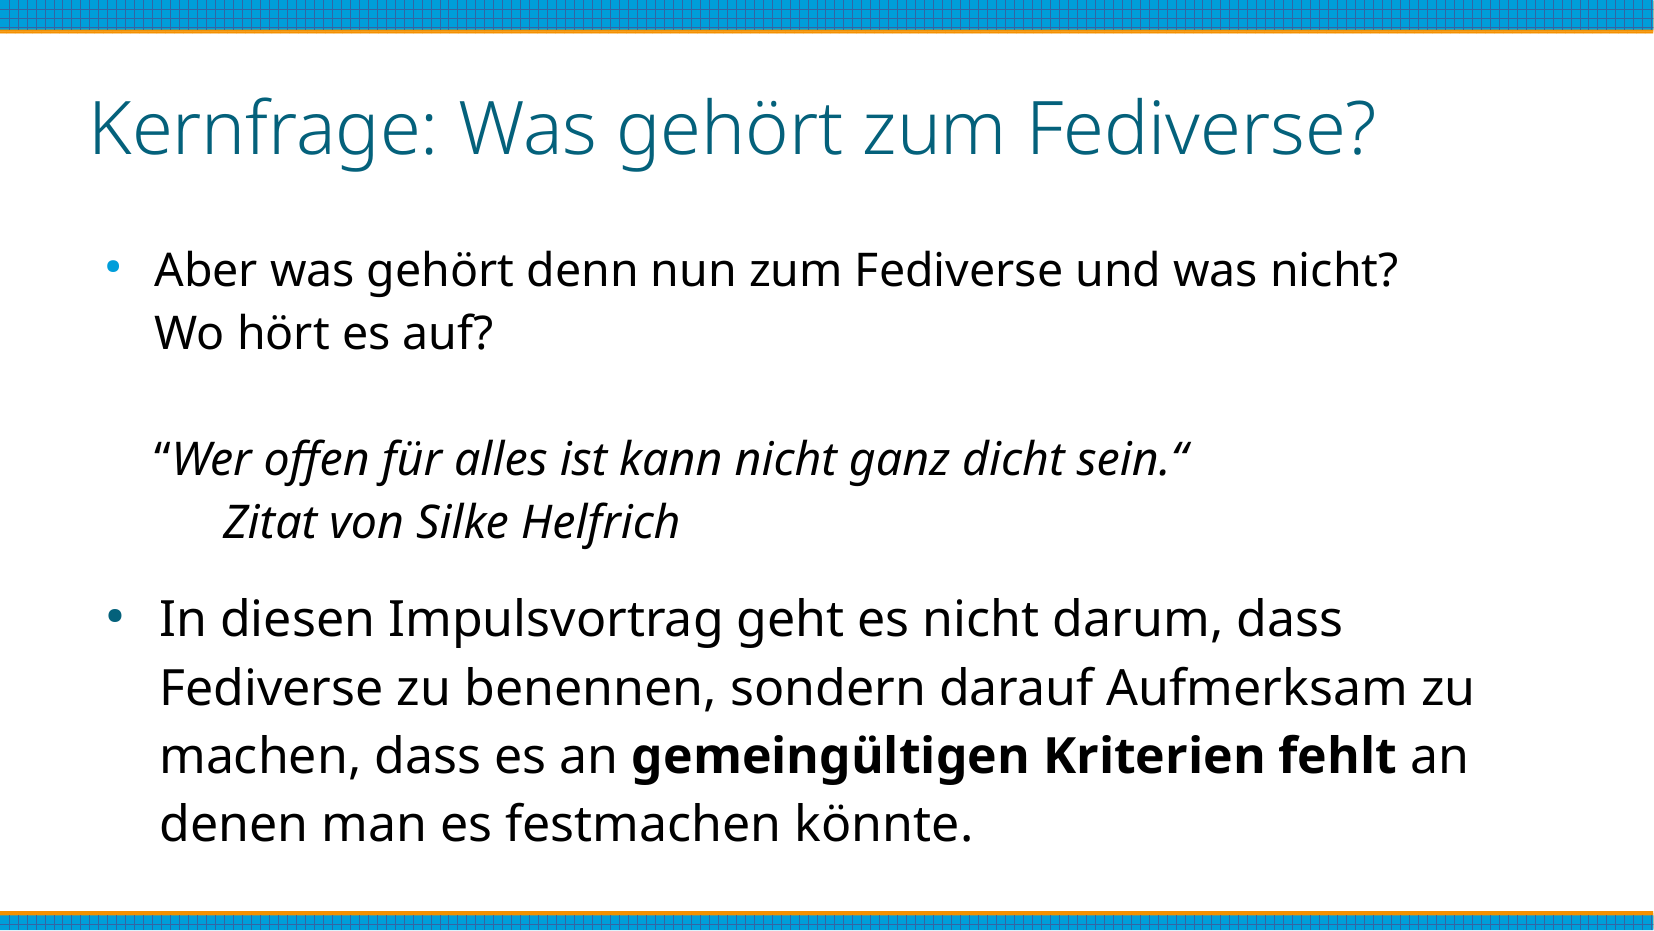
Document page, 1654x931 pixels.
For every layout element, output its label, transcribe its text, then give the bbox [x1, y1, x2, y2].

list Aber was gehört denn nun zum Fediverse und was nicht? Wo hört es auf? “Wer offen für alles ist kann nicht ganz dicht sein.“ Zitat von Silke Helfrich [88, 236, 1565, 554]
list In diesen Impulsvortrag geht es nicht darum, dass Fediverse zu benennen, sondern darauf Aufmerksam zu machen, dass es an gemeingültigen Kriterien fehlt an denen man es festmachen könnte. [88, 583, 1565, 901]
title Kernfrage: Was gehört zum Fediverse? [88, 44, 1565, 207]
